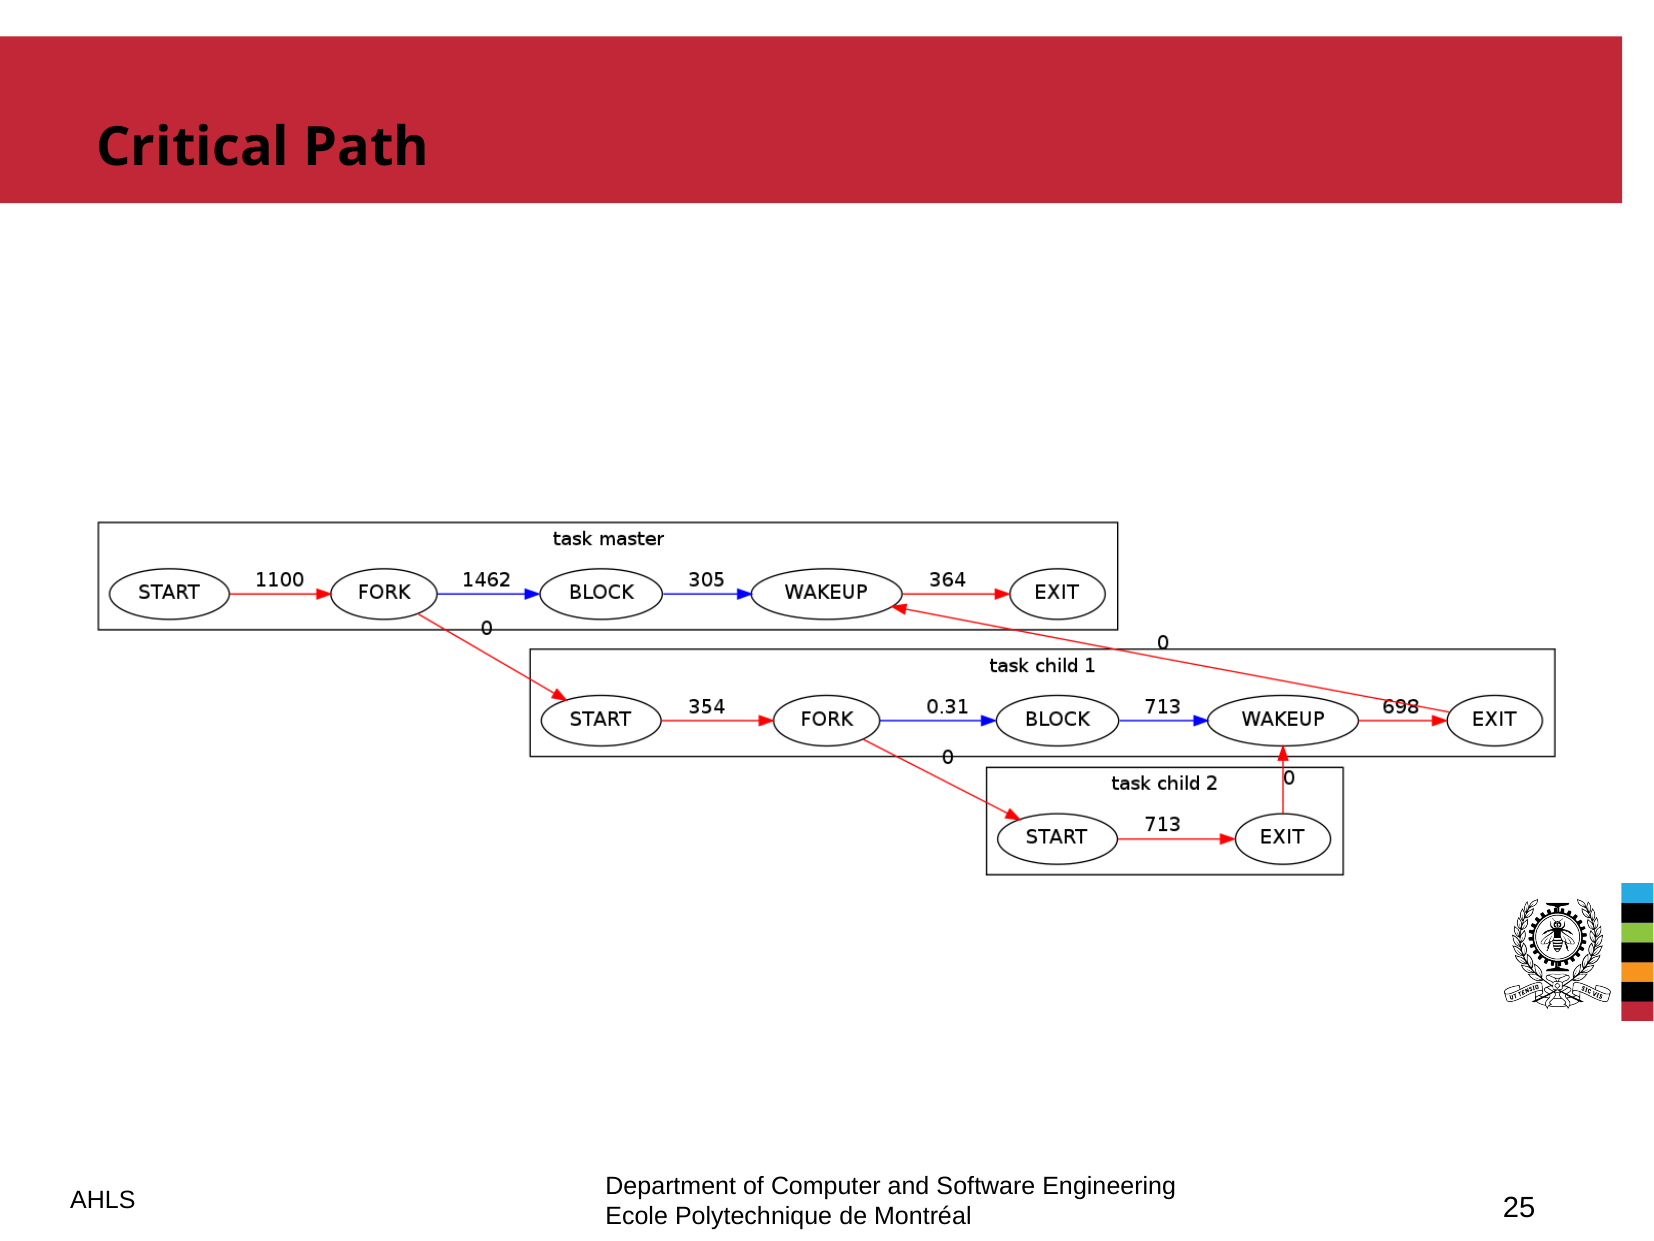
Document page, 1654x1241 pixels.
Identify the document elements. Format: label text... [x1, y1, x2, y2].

picture [82, 506, 1654, 1021]
title Critical Path [96, 41, 1585, 248]
